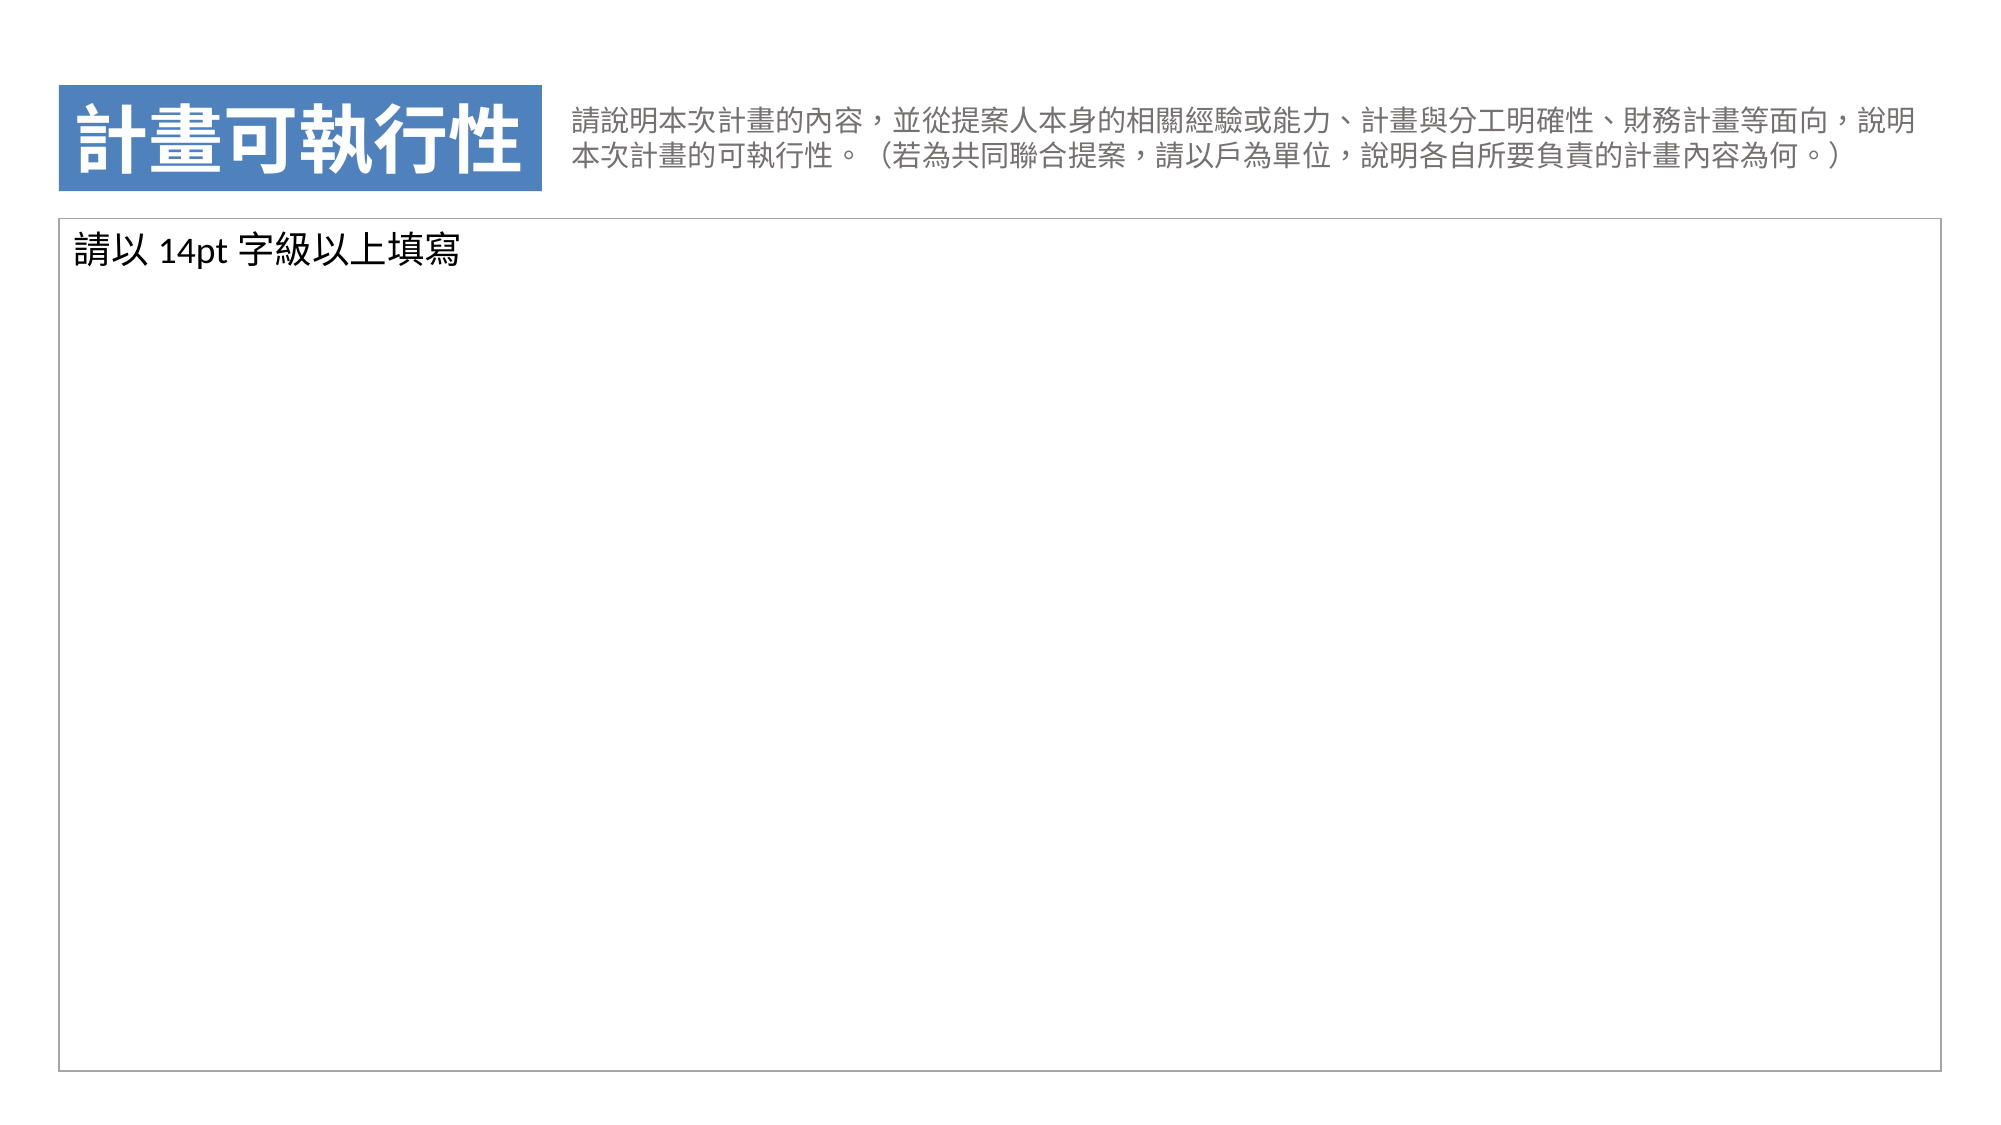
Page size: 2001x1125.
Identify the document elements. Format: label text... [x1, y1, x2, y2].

text_box 請說明本次計畫的內容，並從提案人本身的相關經驗或能力、計畫與分工明確性、財務計畫等面向，說明本次計畫的可執行性。（若為共同聯合提案，請以戶為單位，說明各自所要負責的計畫內容為何。） [556, 95, 1941, 181]
text_box 請以14pt字級以上填寫 [58, 218, 1941, 1072]
text_box 計畫可執行性 [58, 85, 542, 192]
